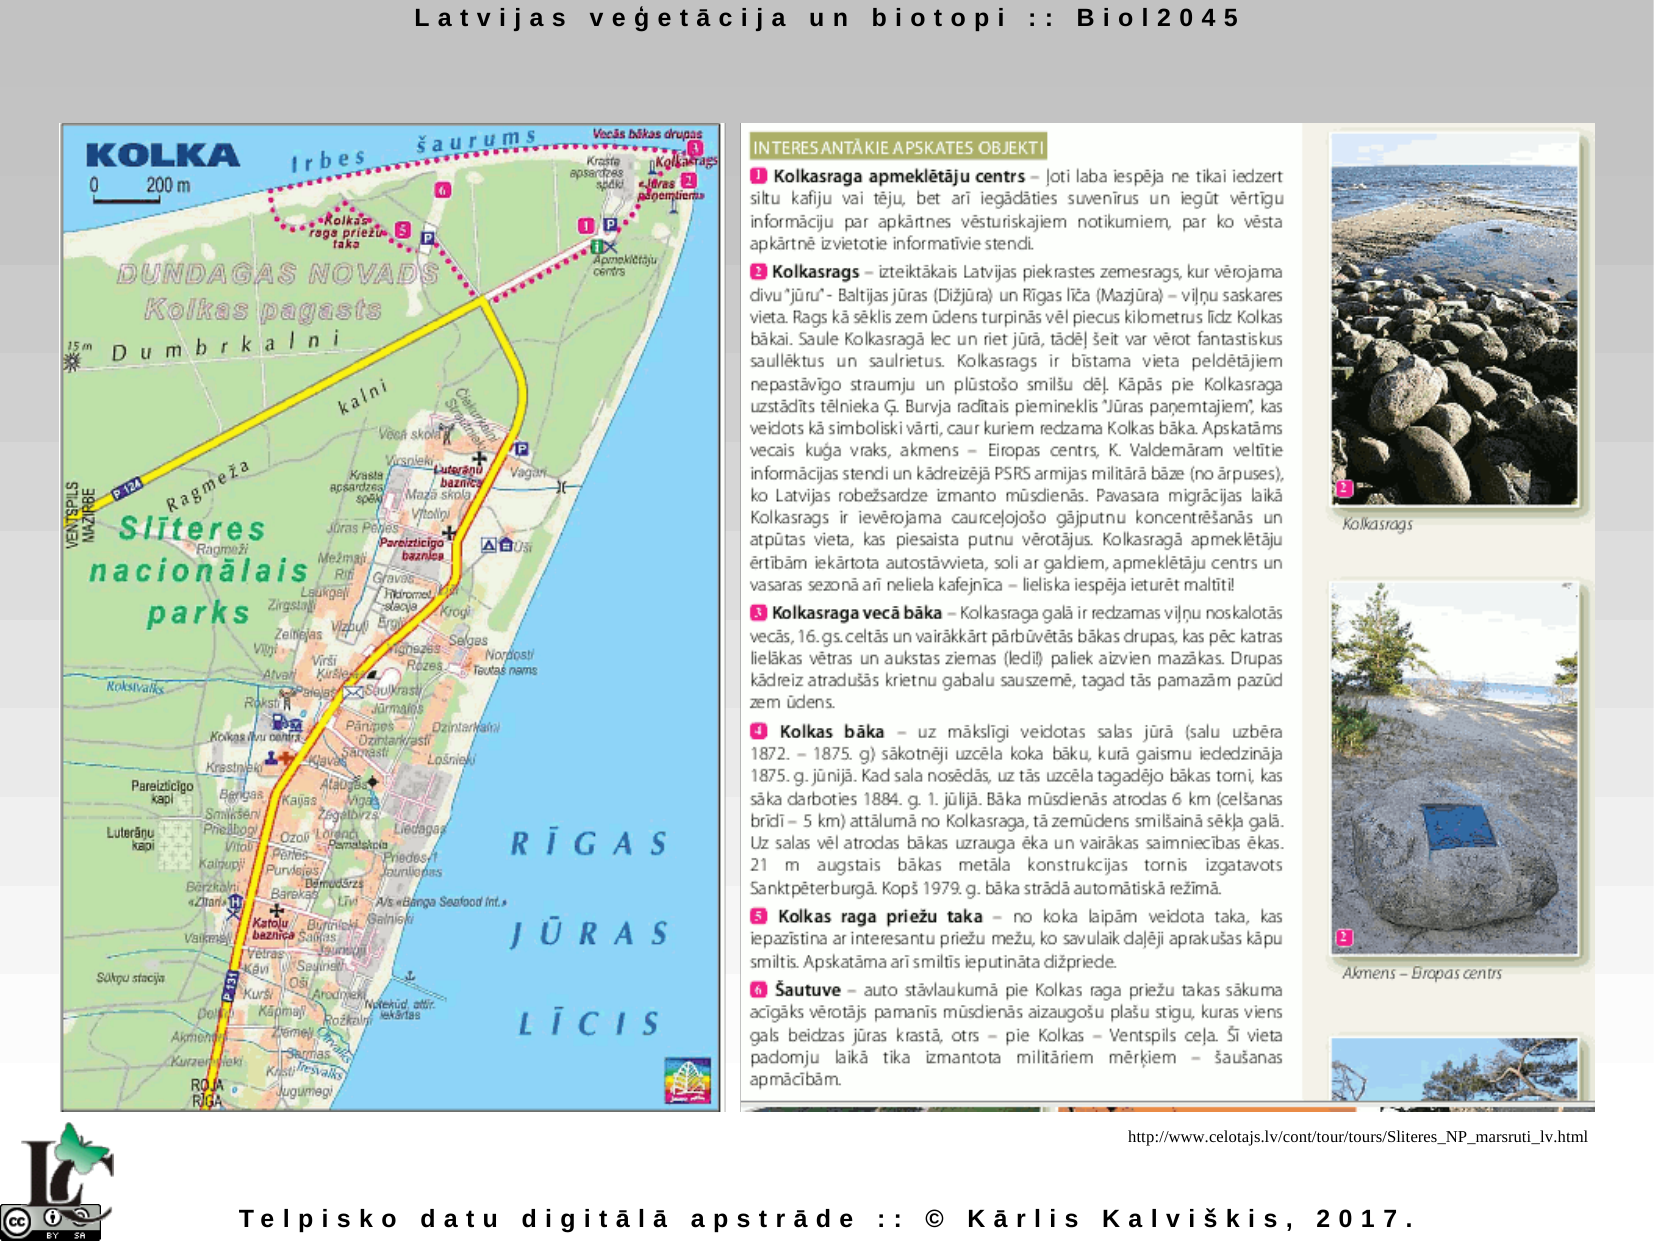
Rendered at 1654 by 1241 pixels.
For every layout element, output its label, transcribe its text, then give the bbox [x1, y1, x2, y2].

picture [0, 0, 1654, 1241]
text_box http://www.celotajs.lv/cont/tour/tours/Sliteres_NP_marsruti_lv.html [1130, 1127, 1590, 1146]
